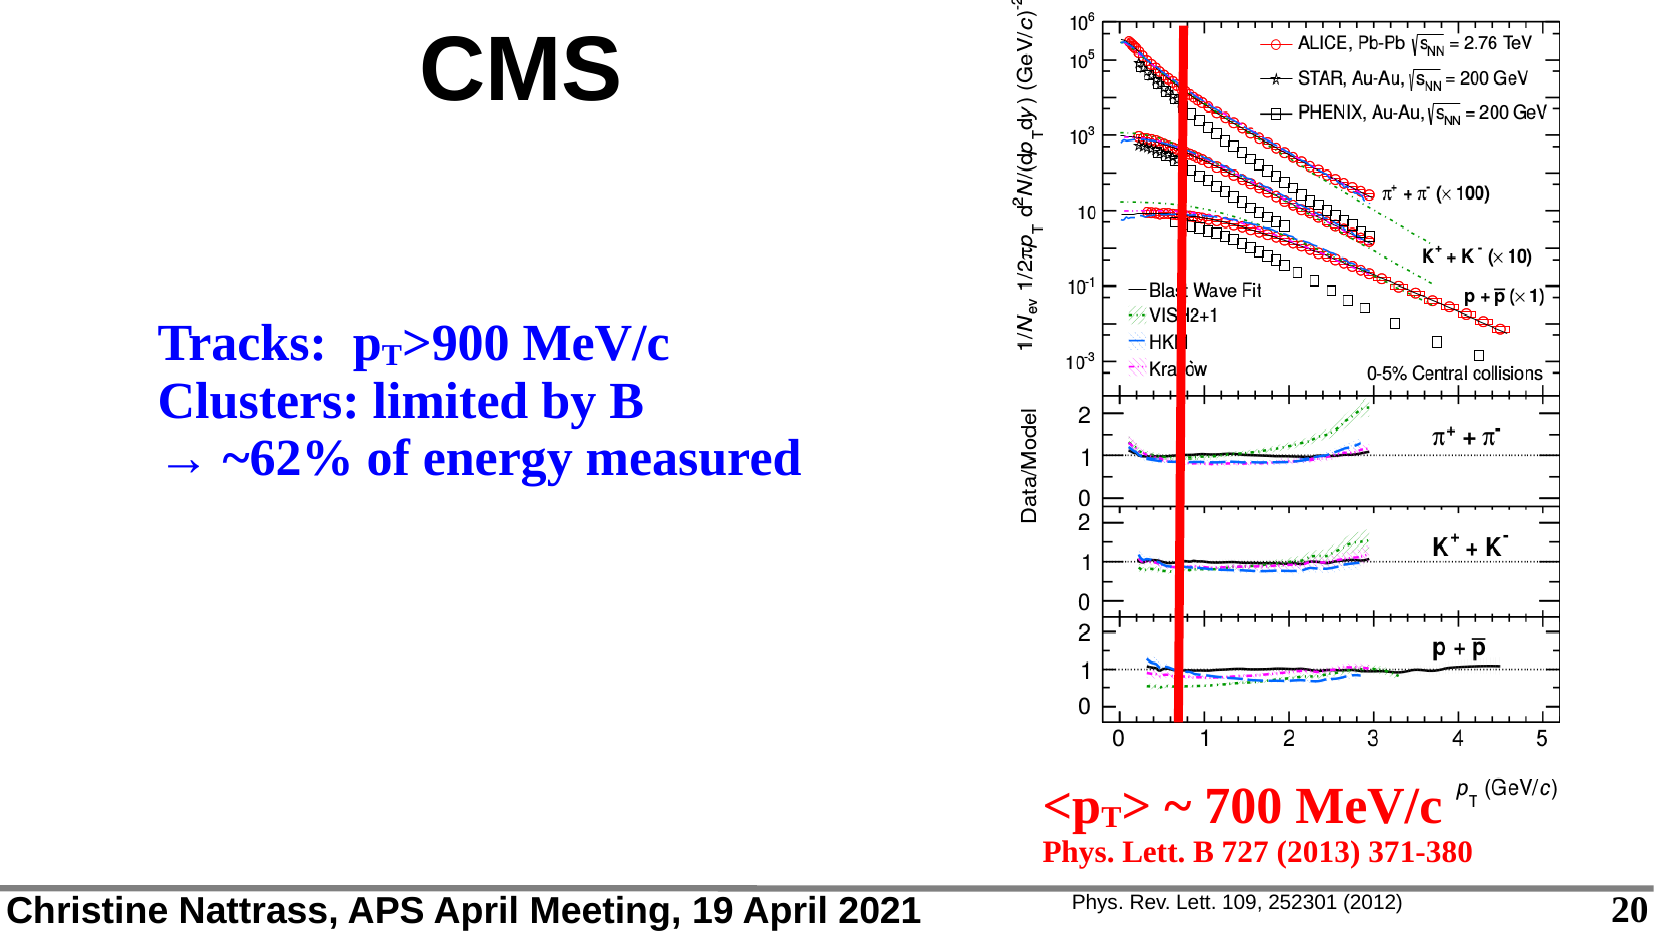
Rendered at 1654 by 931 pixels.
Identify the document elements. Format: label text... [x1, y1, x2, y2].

picture [1011, 0, 1560, 807]
text_box Tracks: pT>900 MeV/c Clusters: limited by B → ~62% of energy measured [142, 307, 946, 571]
title CMS [82, 0, 961, 142]
text_box Phys. Rev. Lett. 109, 252301 (2012) [1057, 895, 1419, 923]
text_box <pT> ~ 700 MeV/c Phys. Lett. B 727 (2013) 371-380 [1027, 769, 1583, 895]
